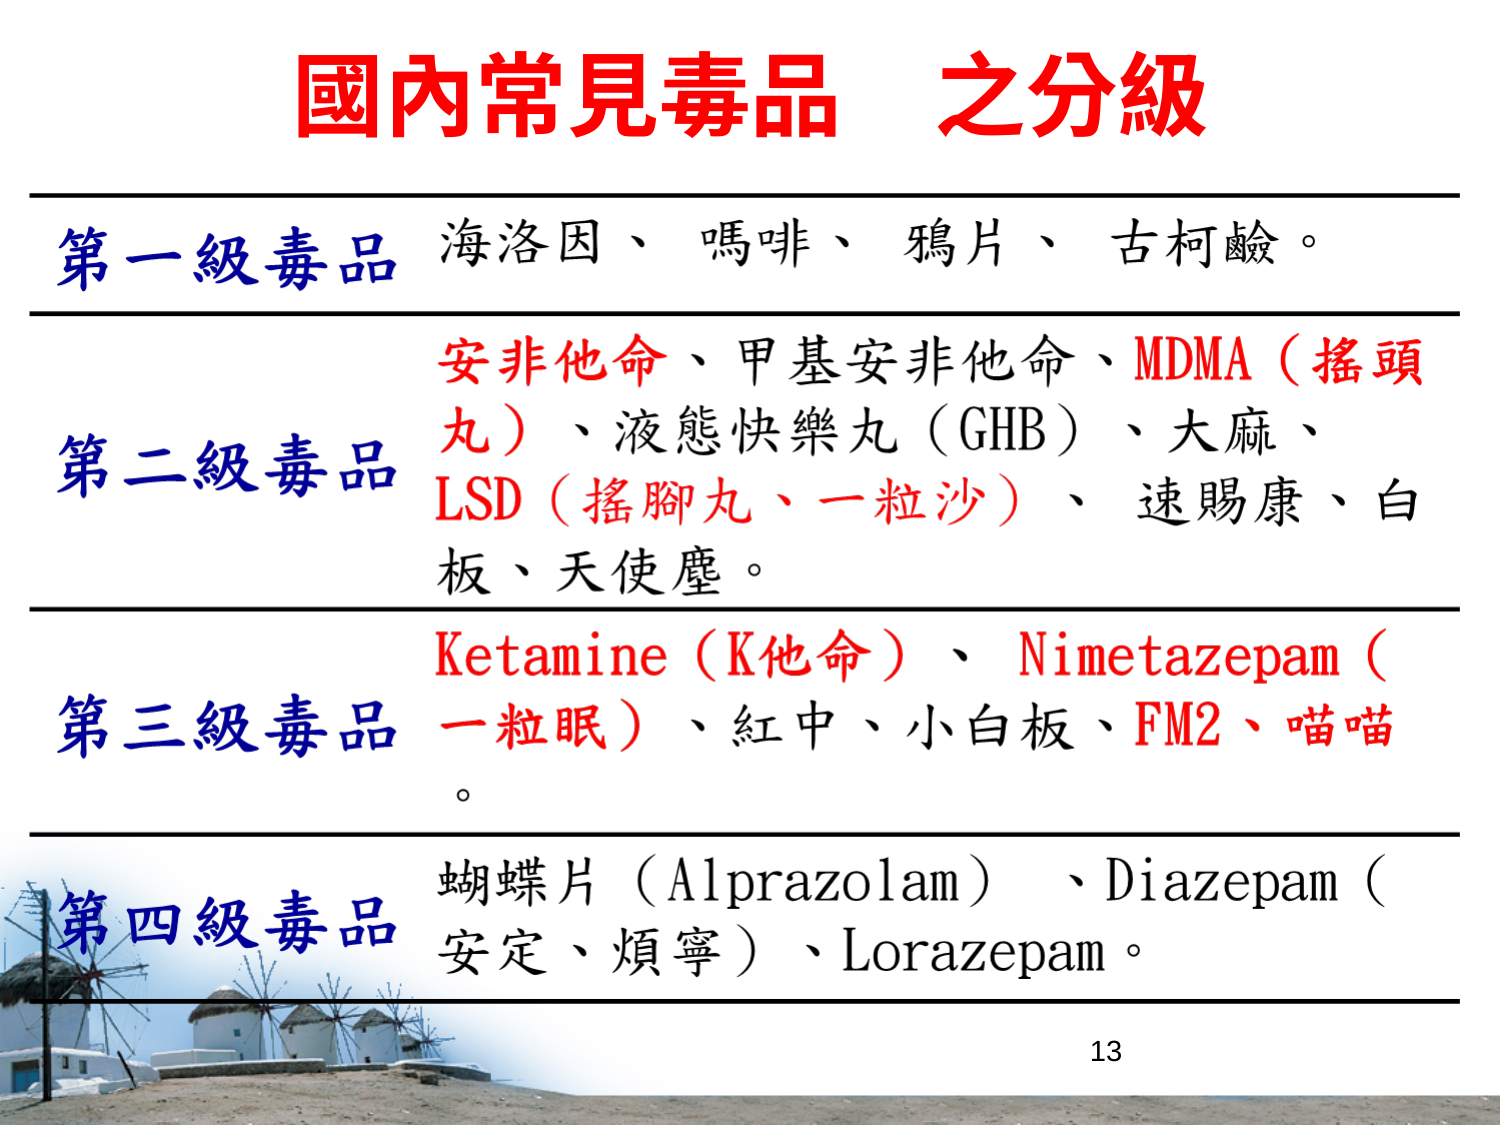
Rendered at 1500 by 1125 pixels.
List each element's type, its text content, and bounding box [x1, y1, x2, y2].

picture [0, 101, 1500, 1125]
text_box 國內常見毒品 之分級 [277, 31, 1225, 156]
text_box [1074, 1024, 1426, 1103]
